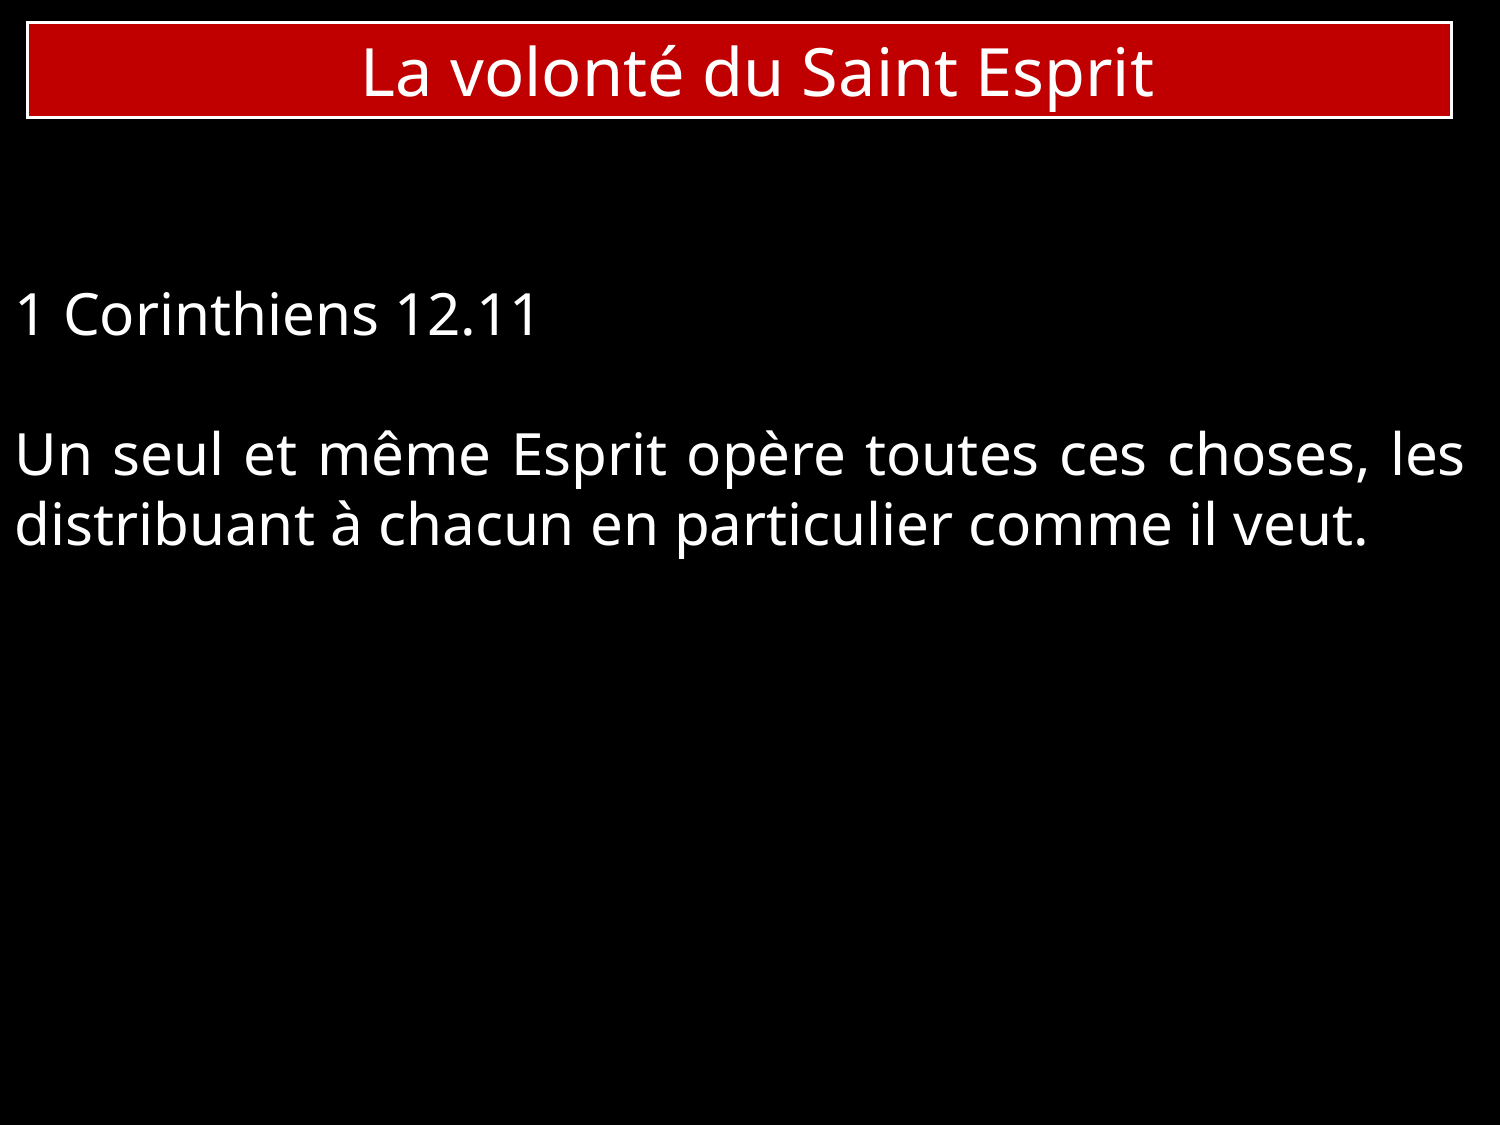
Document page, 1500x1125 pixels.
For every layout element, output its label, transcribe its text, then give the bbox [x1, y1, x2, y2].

text_box 1 Corinthiens 12.11 Un seul et même Esprit opère toutes ces choses, les distribuant à chacun en particulier comme il veut. [0, 270, 1481, 565]
text_box La volonté du Saint Esprit [27, 22, 1452, 118]
